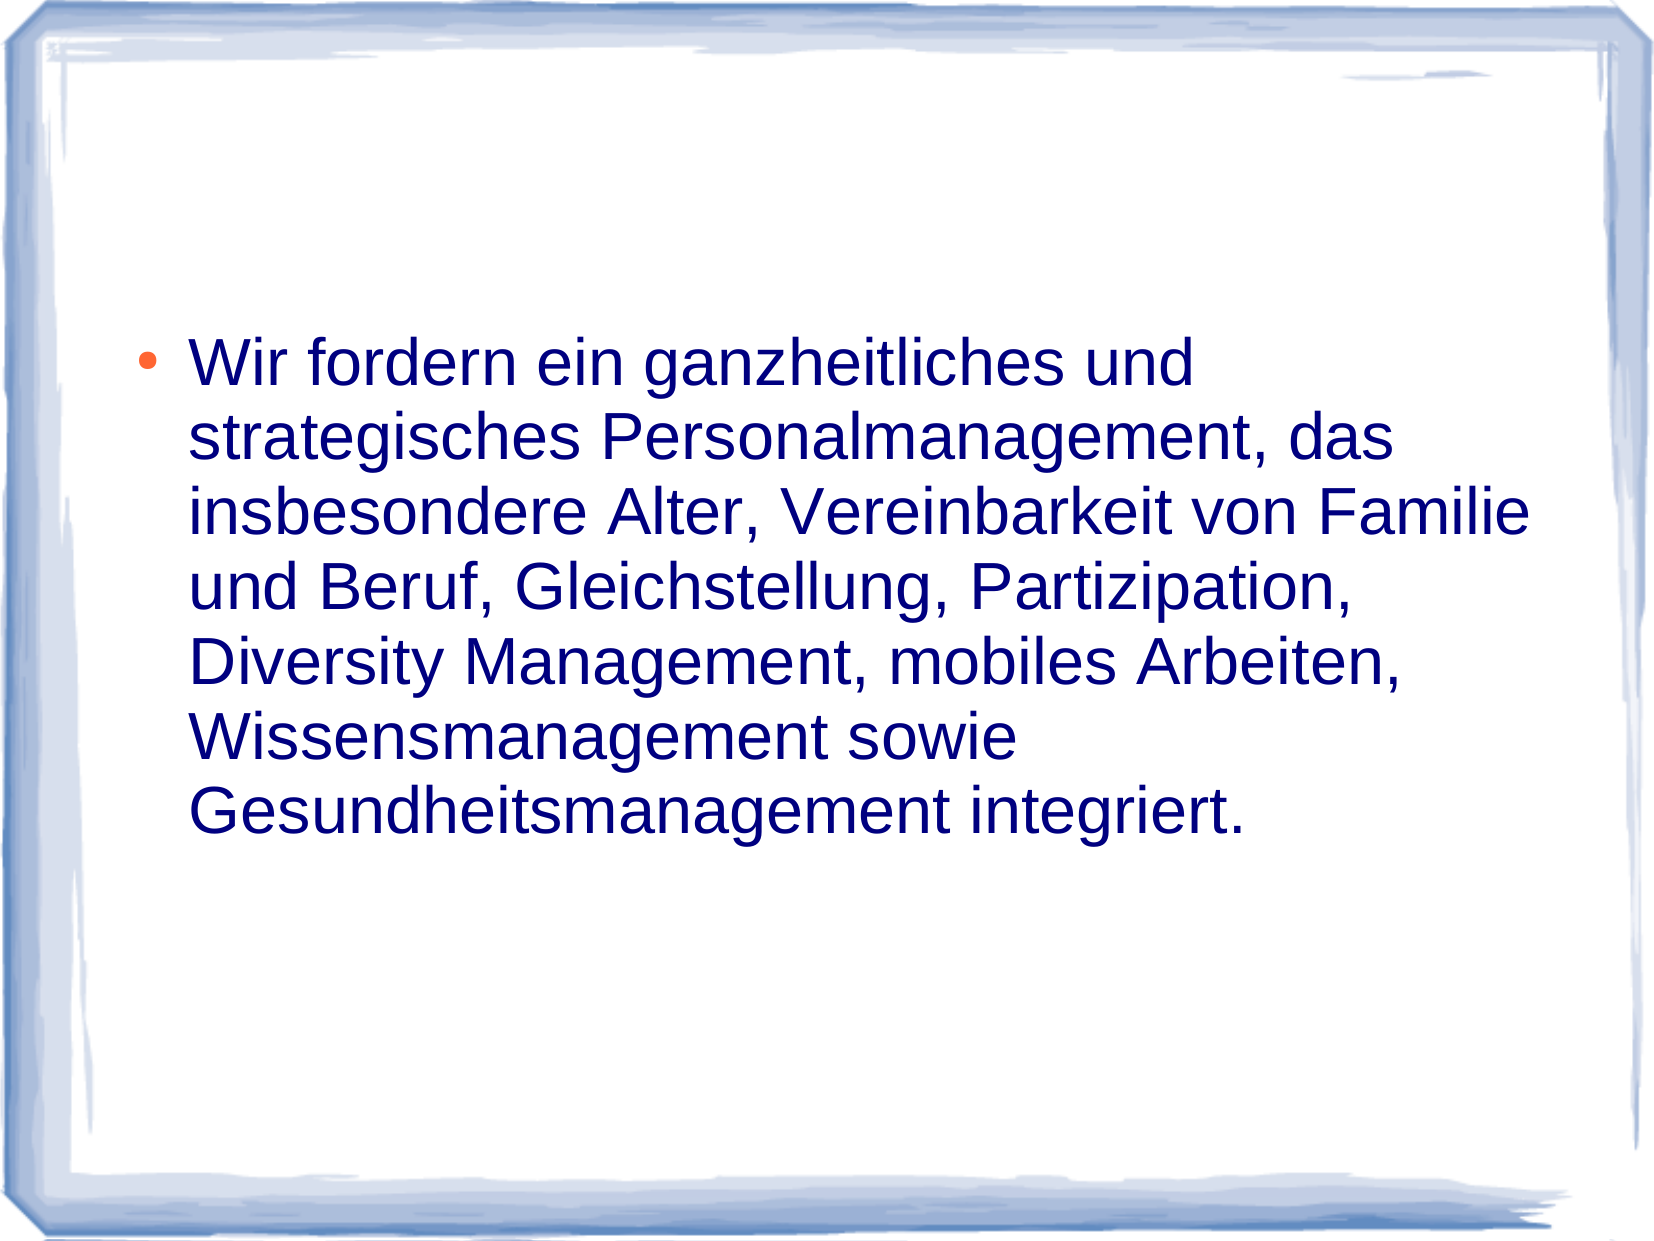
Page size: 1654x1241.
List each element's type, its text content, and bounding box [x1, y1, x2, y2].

list Wir fordern ein ganzheitliches und strategisches Personalmanagement, das insbesondere Alter, Vereinbarkeit von Familie und Beruf, Gleichstellung, Partizipation, Diversity Management, mobiles Arbeiten, Wissensmanagement sowie Gesundheitsmanagement integriert. [118, 324, 1571, 1241]
picture [0, 0, 1654, 1241]
